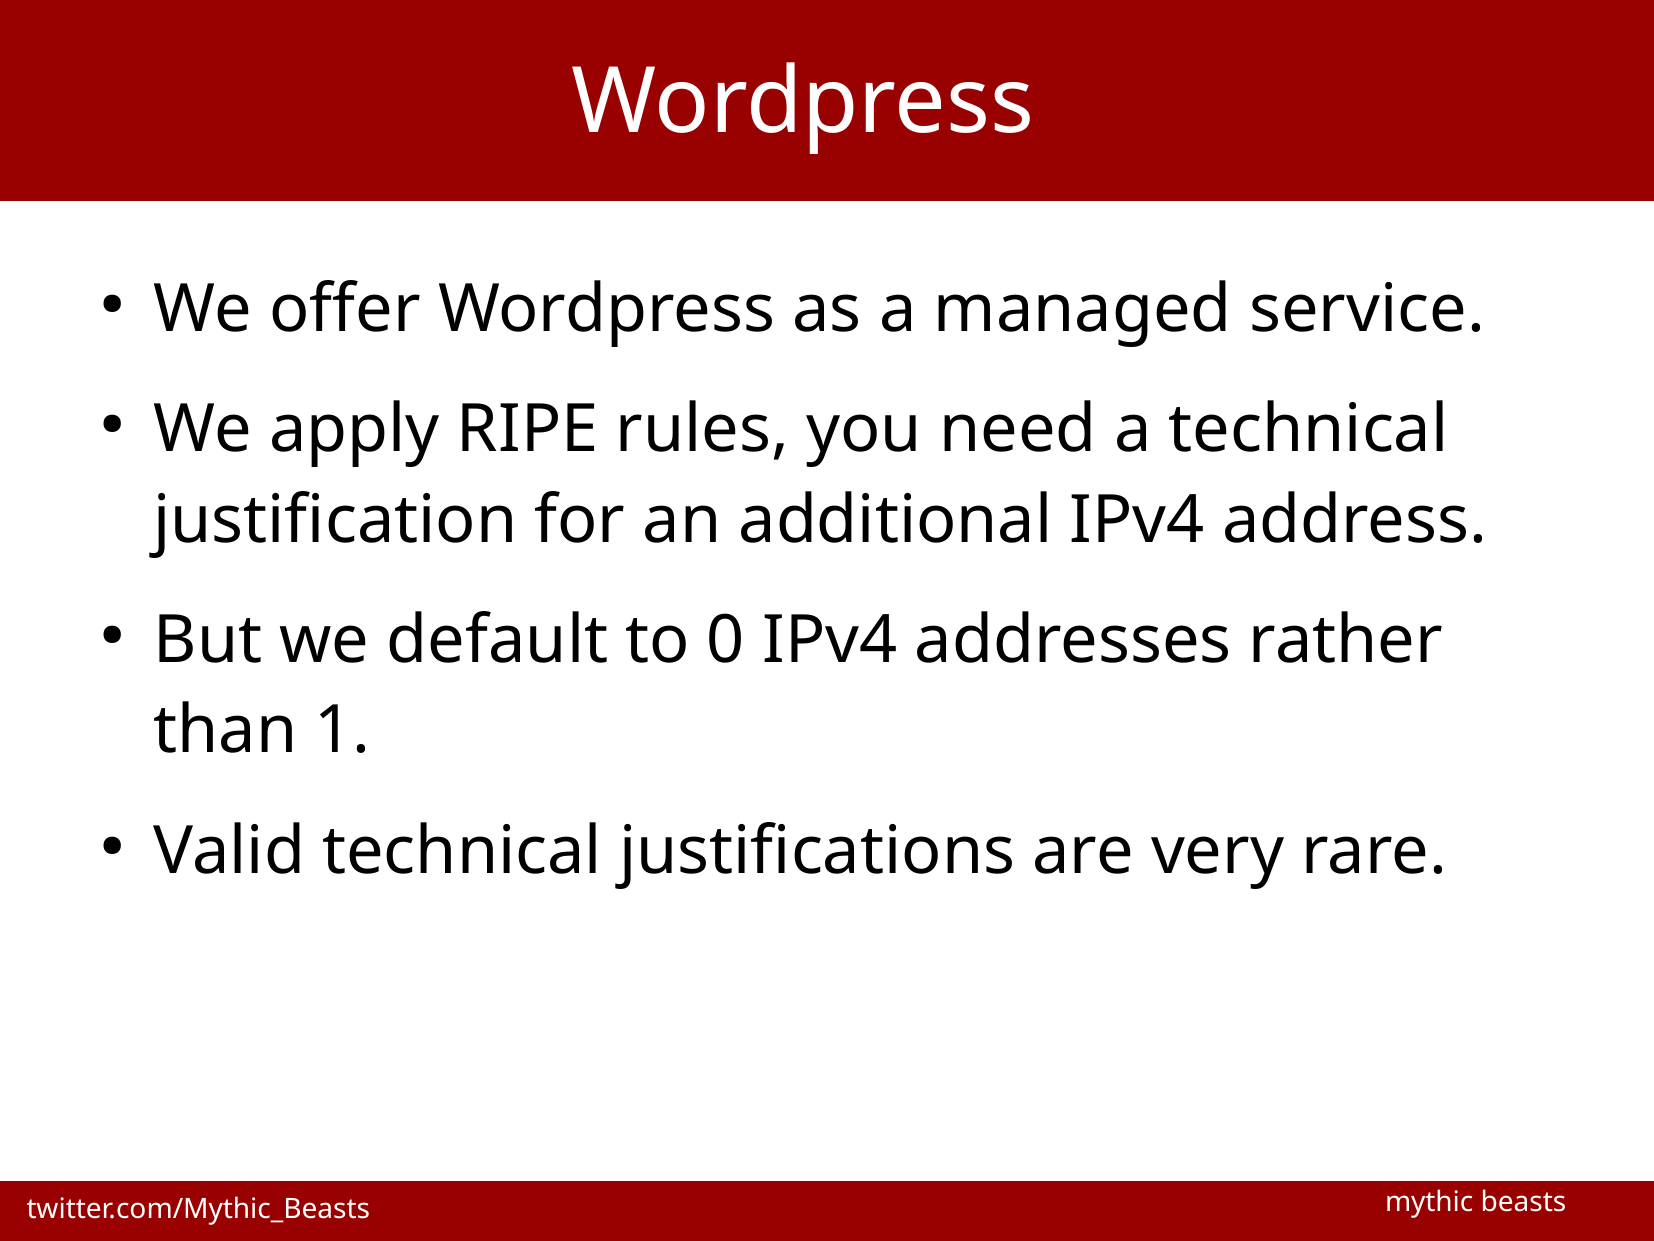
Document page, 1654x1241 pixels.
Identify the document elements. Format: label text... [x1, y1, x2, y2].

list We offer Wordpress as a managed service. We apply RIPE rules, you need a technical justification for an additional IPv4 address. But we default to 0 IPv4 addresses rather than 1. Valid technical justifications are very rare. [82, 259, 1571, 1063]
title Wordpress [59, 0, 1548, 201]
